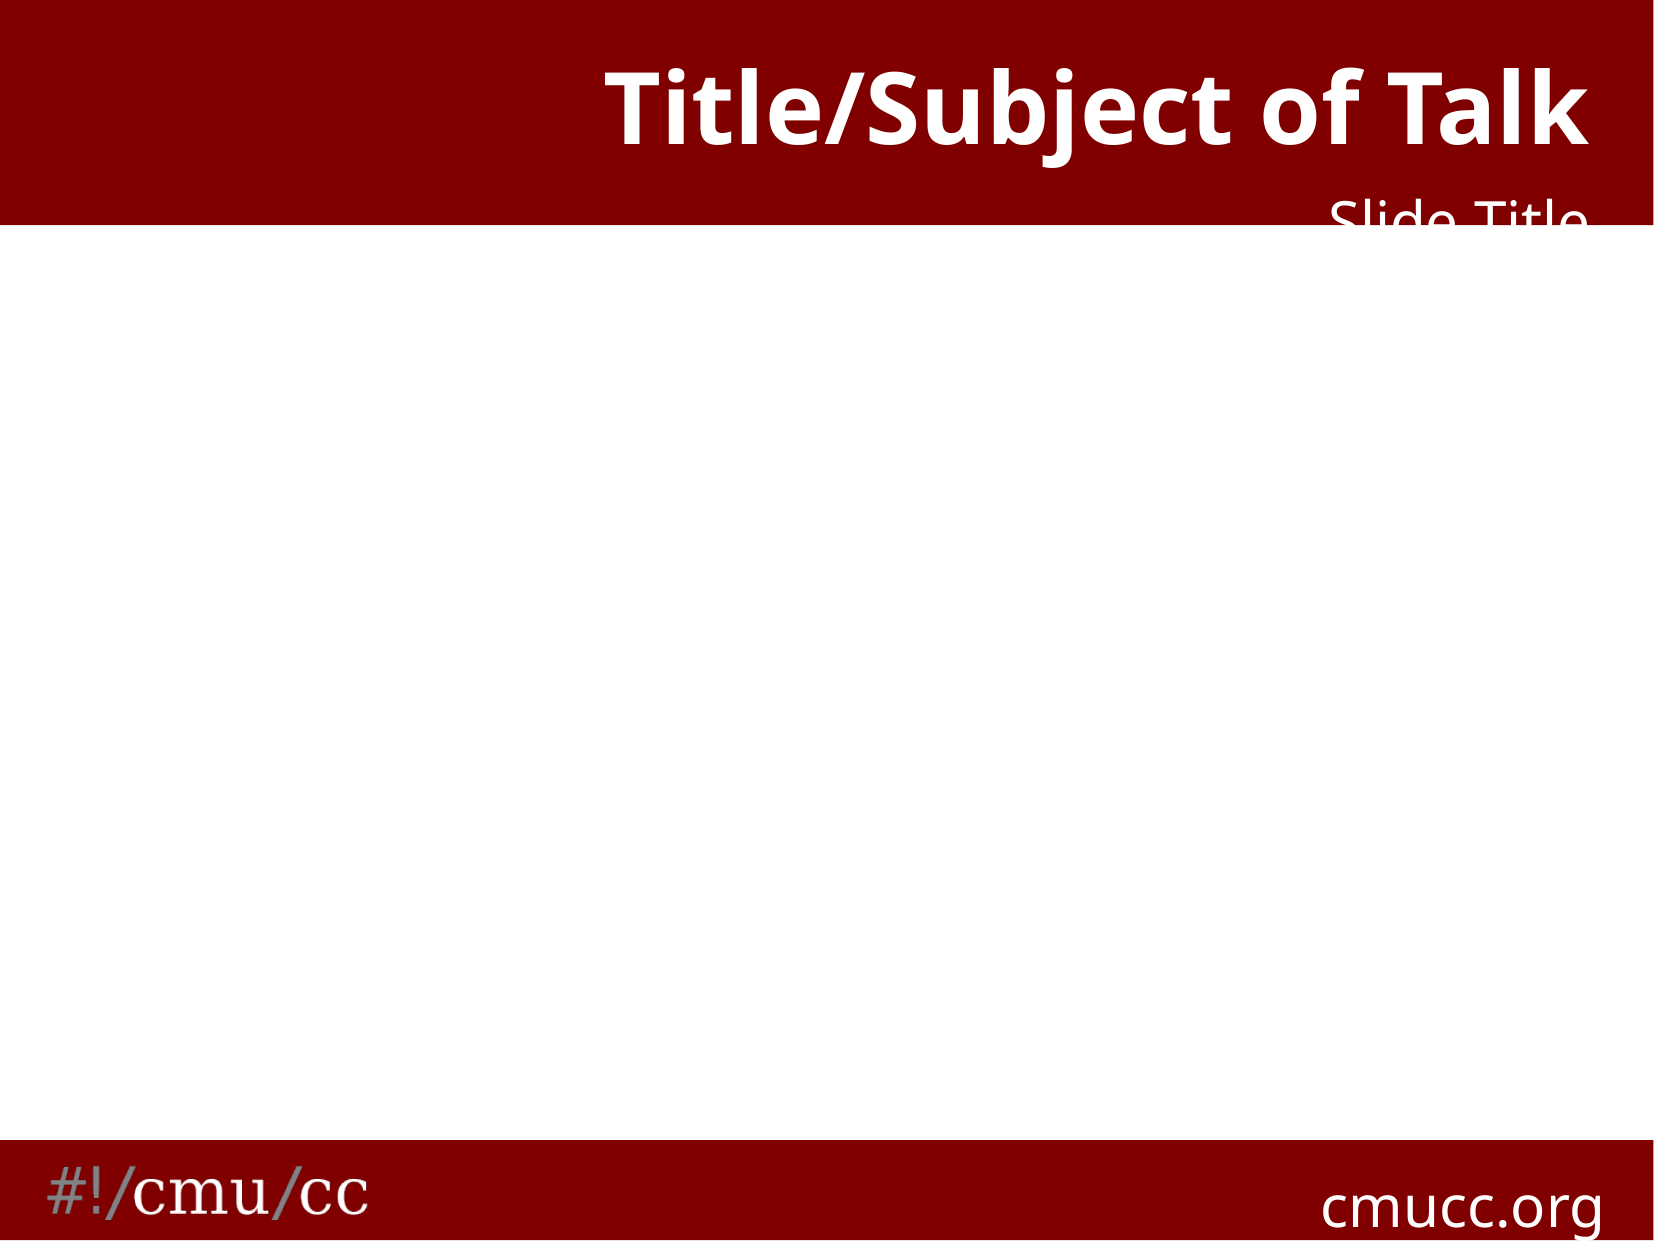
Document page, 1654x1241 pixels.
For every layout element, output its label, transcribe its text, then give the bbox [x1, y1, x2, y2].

text_box [1421, 209, 1488, 226]
text_box [1399, 215, 1416, 226]
text_box [0, 1140, 1654, 1241]
text_box [1566, 215, 1582, 224]
text_box cmucc.org [1050, 1157, 1621, 1232]
text_box [0, 0, 1654, 226]
picture [37, 1157, 381, 1230]
text_box [1434, 215, 1450, 224]
text_box Title/Subject of Talk Slide Title [45, 29, 1606, 209]
text_box [1493, 209, 1527, 226]
text_box [1532, 209, 1547, 226]
text_box [1370, 209, 1416, 226]
text_box [1337, 209, 1365, 226]
